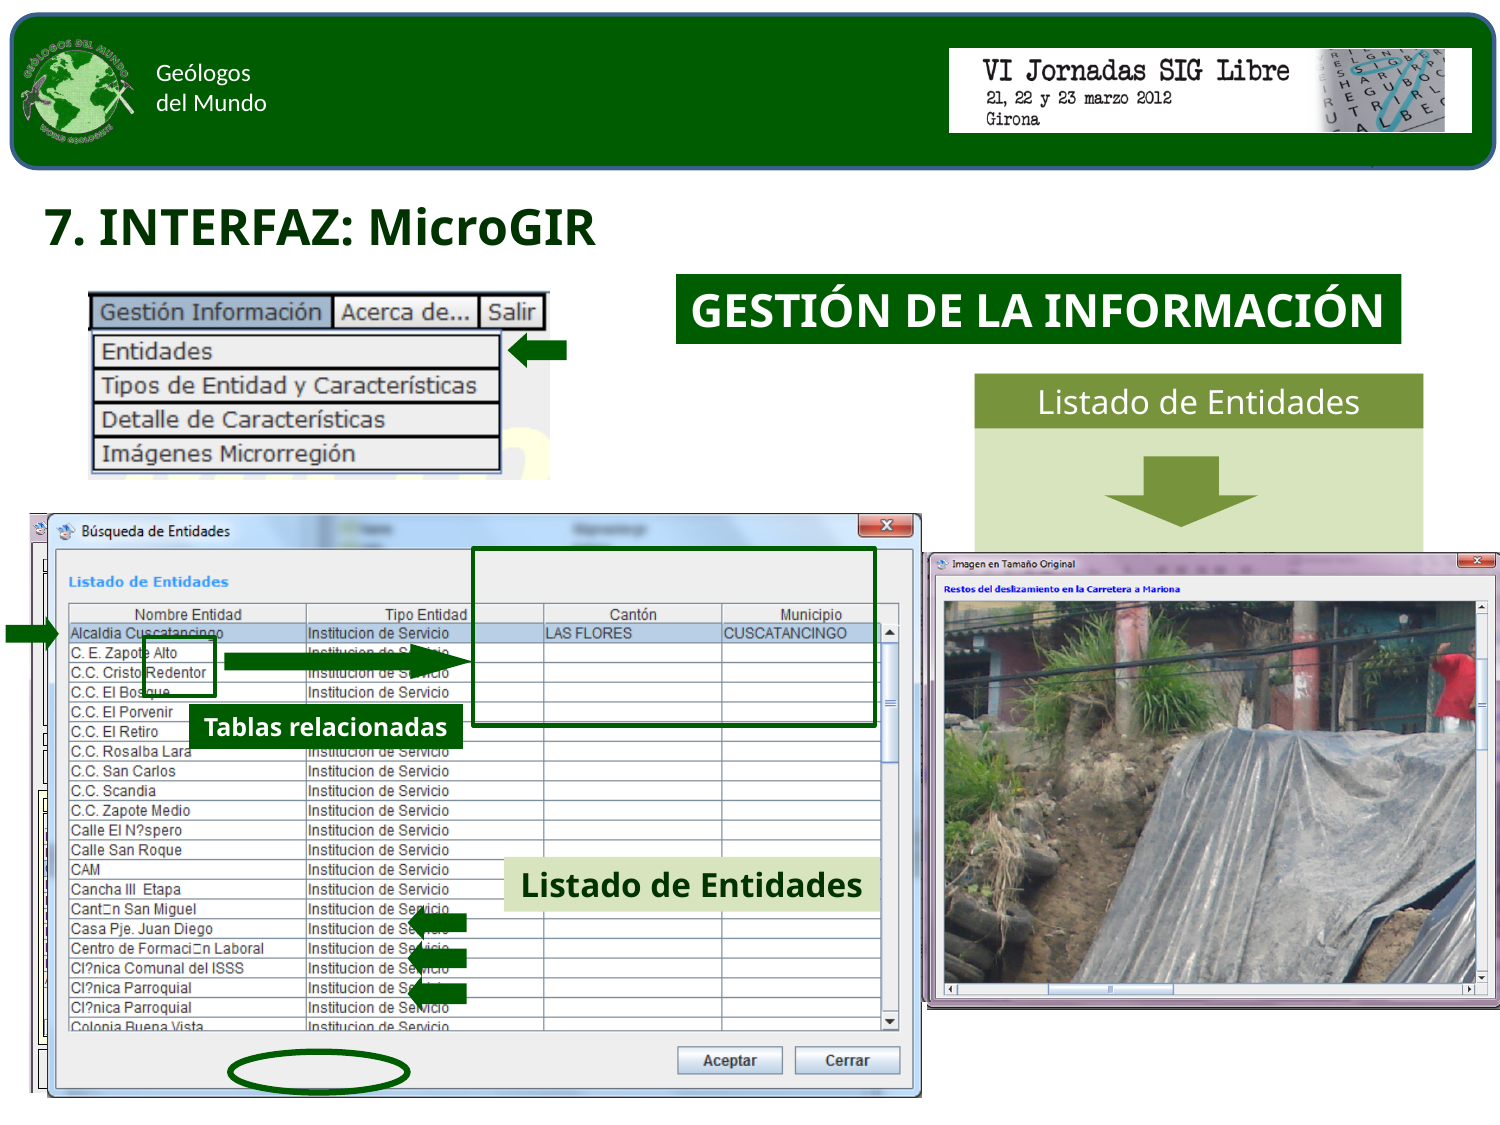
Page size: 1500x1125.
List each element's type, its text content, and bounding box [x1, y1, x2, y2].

text_box 7. INTERFAZ: MicroGIR [29, 188, 1483, 264]
text_box [11, 14, 1495, 169]
picture [29, 513, 1500, 1098]
picture [88, 290, 550, 480]
text_box GESTIÓN DE LA INFORMACIÓN [676, 274, 1402, 344]
text_box [5, 616, 59, 652]
text_box Geólogos del Mundo [141, 49, 361, 125]
picture [950, 49, 1471, 132]
text_box [507, 332, 567, 368]
text_box Listado de Entidades [974, 373, 1424, 429]
text_box [224, 643, 473, 680]
picture [19, 36, 136, 145]
text_box Listado de Entidades [504, 856, 880, 912]
text_box [407, 904, 467, 1012]
text_box Tablas relacionadas [189, 704, 463, 749]
text_box [974, 429, 1424, 552]
